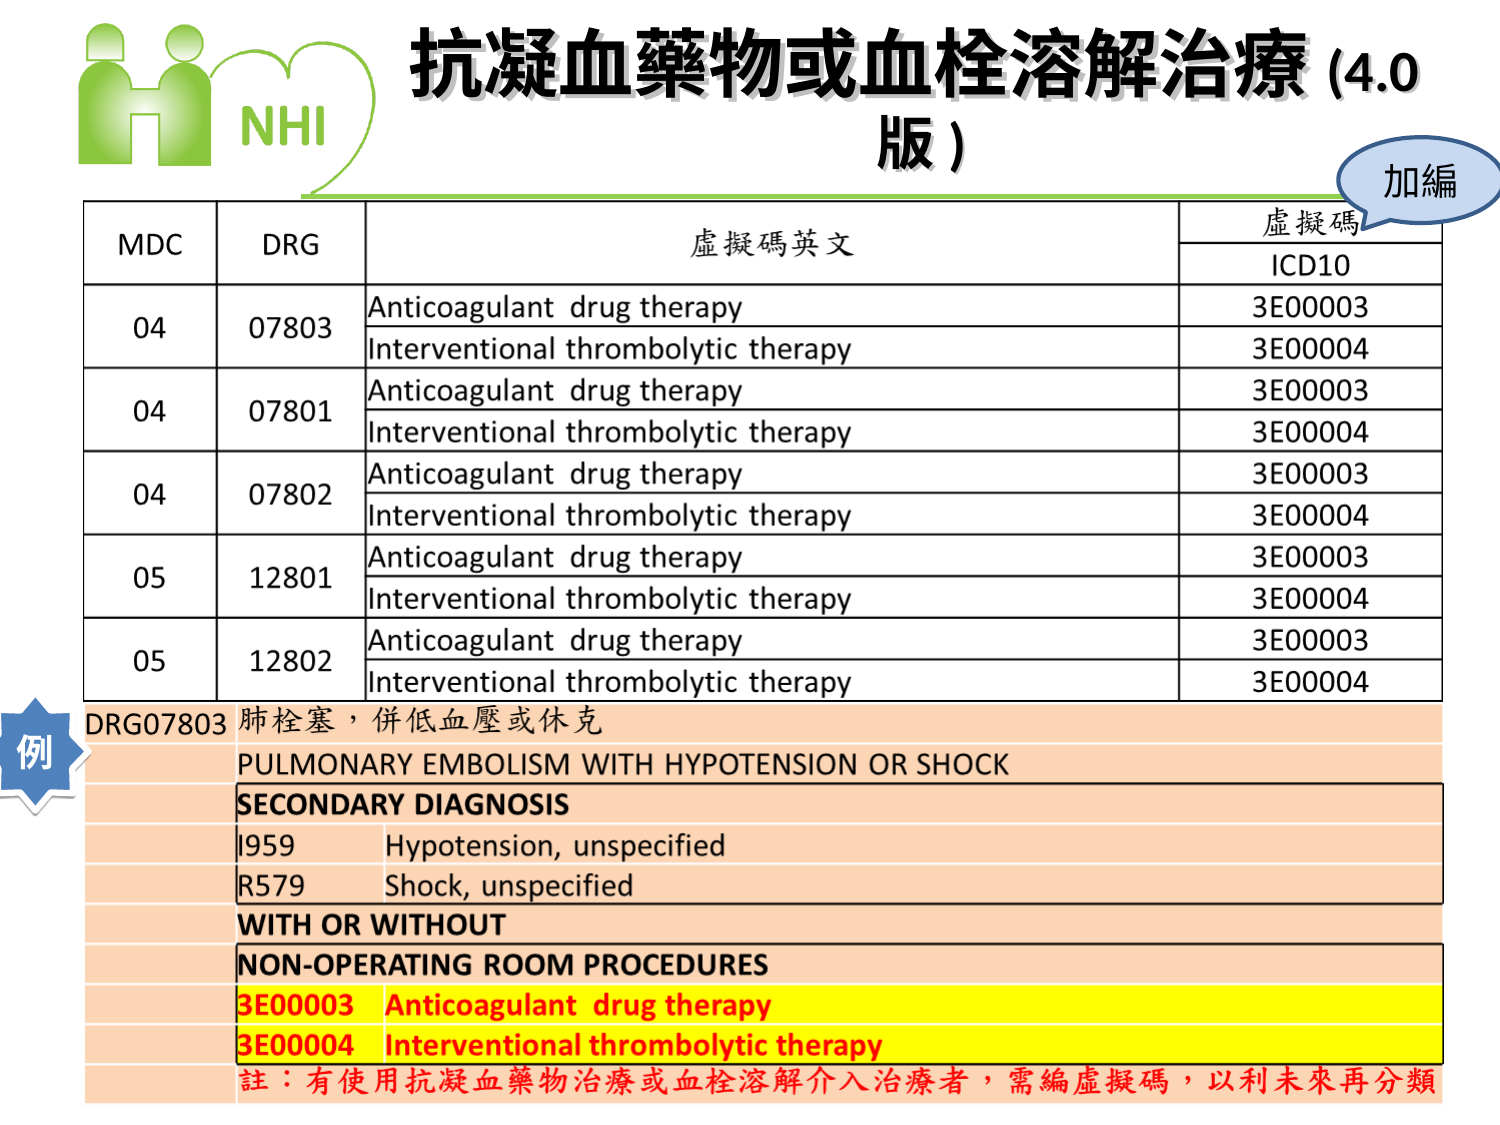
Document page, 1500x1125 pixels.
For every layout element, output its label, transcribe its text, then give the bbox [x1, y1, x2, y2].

text_box 例 [0, 692, 89, 811]
text_box 加編 [1338, 137, 1500, 230]
picture [83, 191, 1444, 1125]
title 抗凝血藥物或血栓溶解治療(4.0版) [371, 2, 1471, 190]
